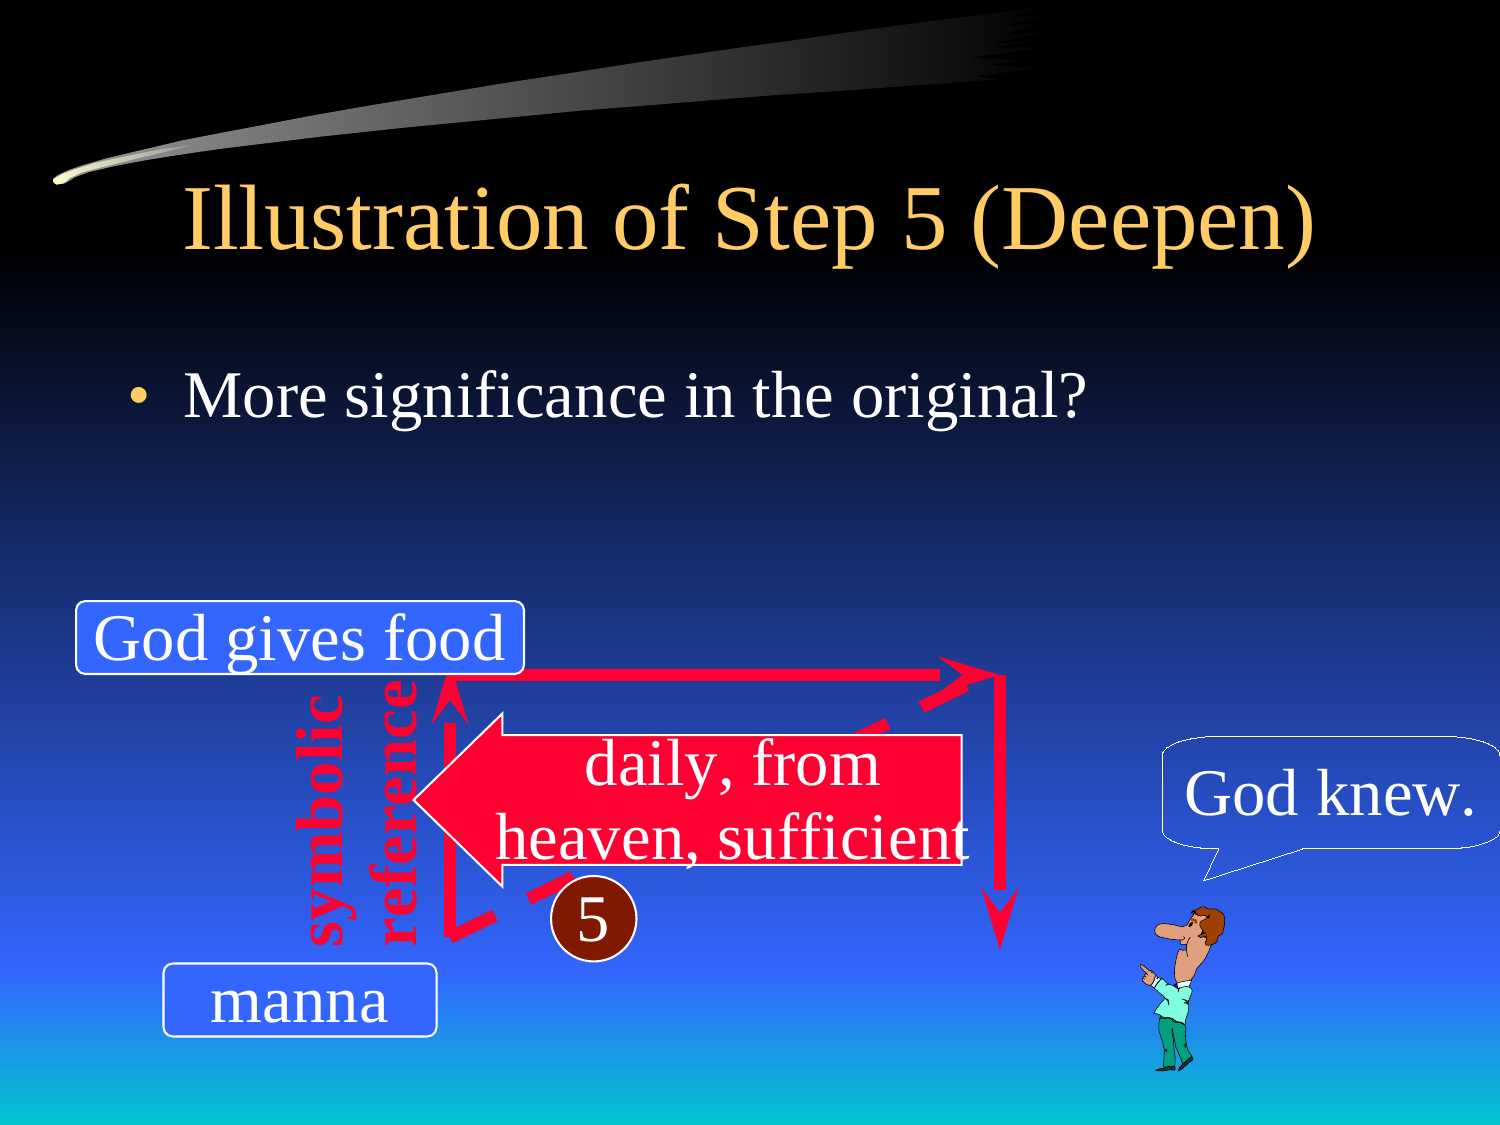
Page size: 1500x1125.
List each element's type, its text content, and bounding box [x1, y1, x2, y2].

text_box manna [163, 963, 437, 1037]
text_box God knew. [1162, 736, 1500, 881]
text_box God gives food [76, 601, 274, 674]
text_box 5 [551, 875, 637, 962]
text_box symbolic reference [274, 487, 439, 963]
text_box daily, from heaven, sufficient [413, 713, 962, 887]
text_box God gives food [439, 601, 524, 674]
title Illustration of Step 5 (Deepen) [112, 124, 1388, 313]
chart [1139, 906, 1226, 1072]
list More significance in the original? [112, 350, 1388, 638]
